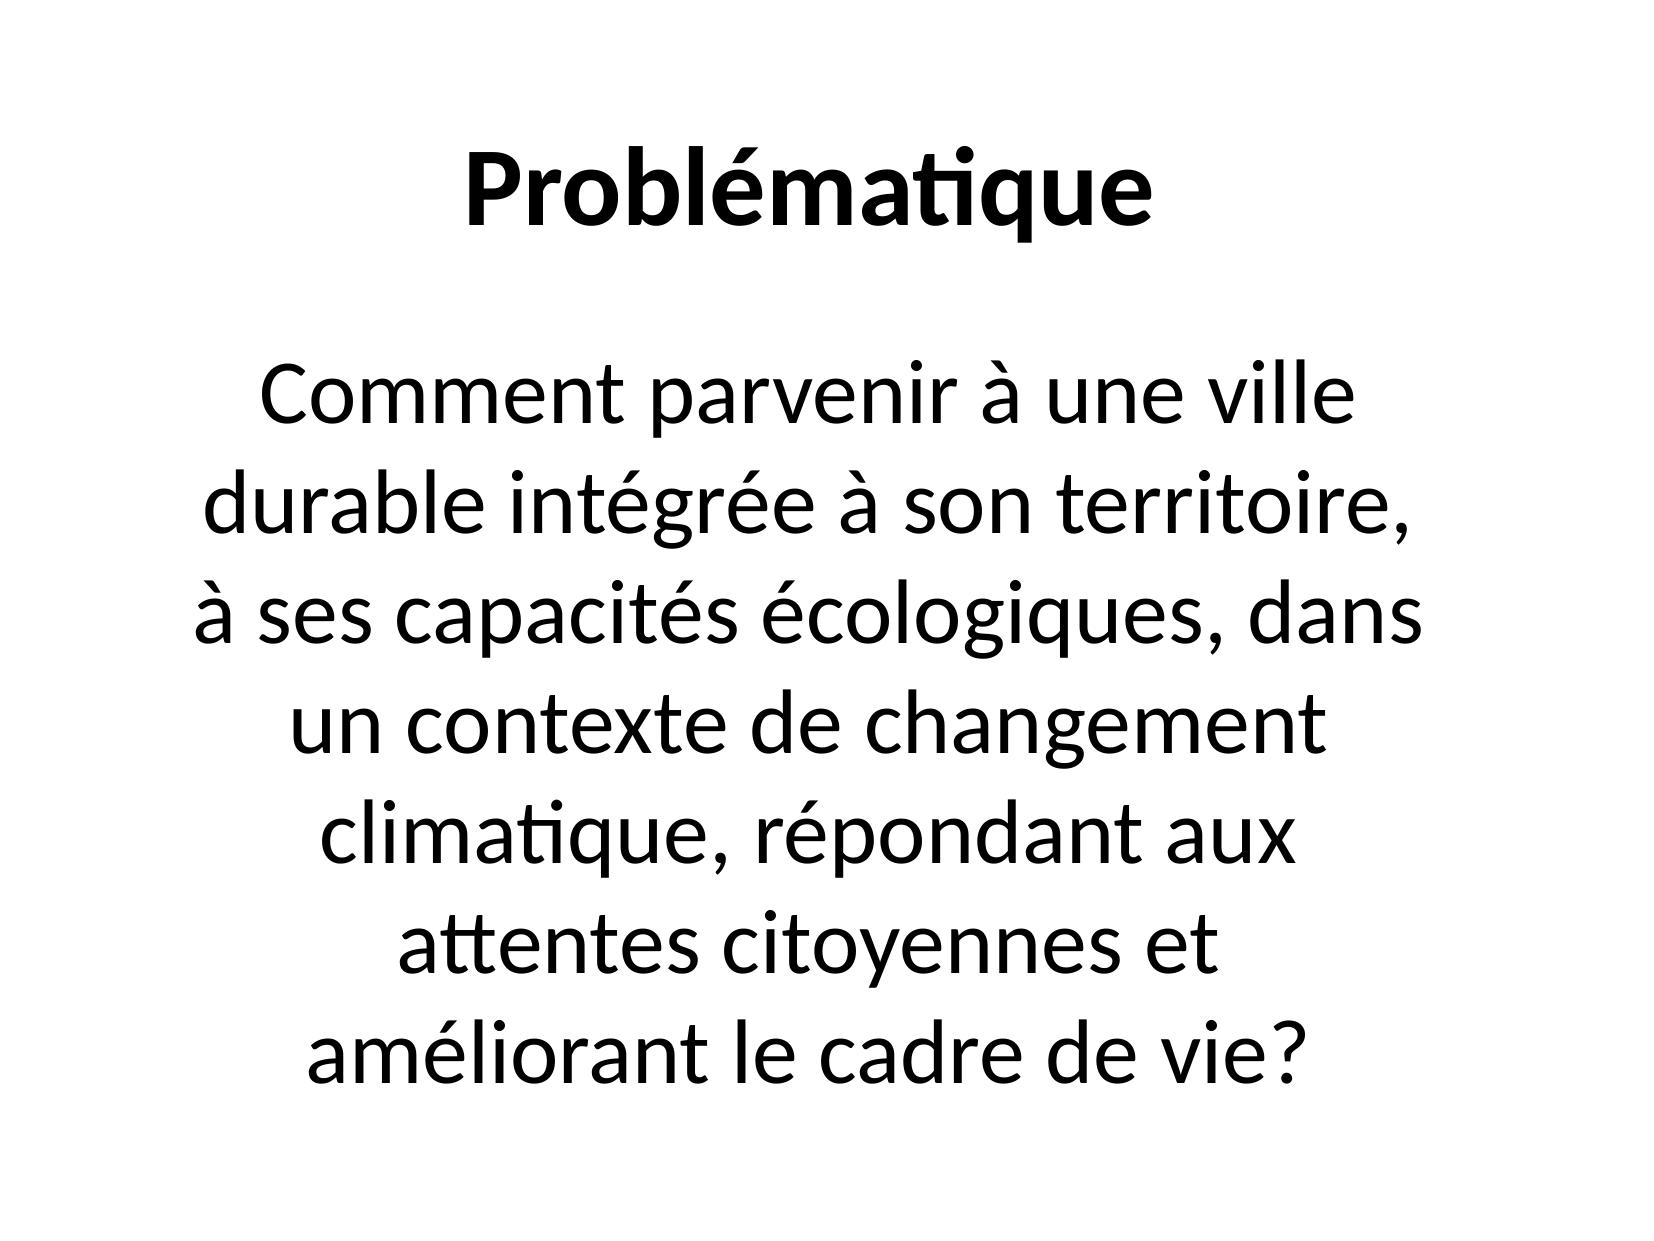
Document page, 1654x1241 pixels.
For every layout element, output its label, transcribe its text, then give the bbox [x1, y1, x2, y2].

text_box Comment parvenir à une ville durable intégrée à son territoire, à ses capacités écologiques, dans un contexte de changement climatique, répondant aux attentes citoyennes et améliorant le cadre de vie? [177, 324, 1441, 1110]
text_box Problématique [41, 105, 1578, 255]
